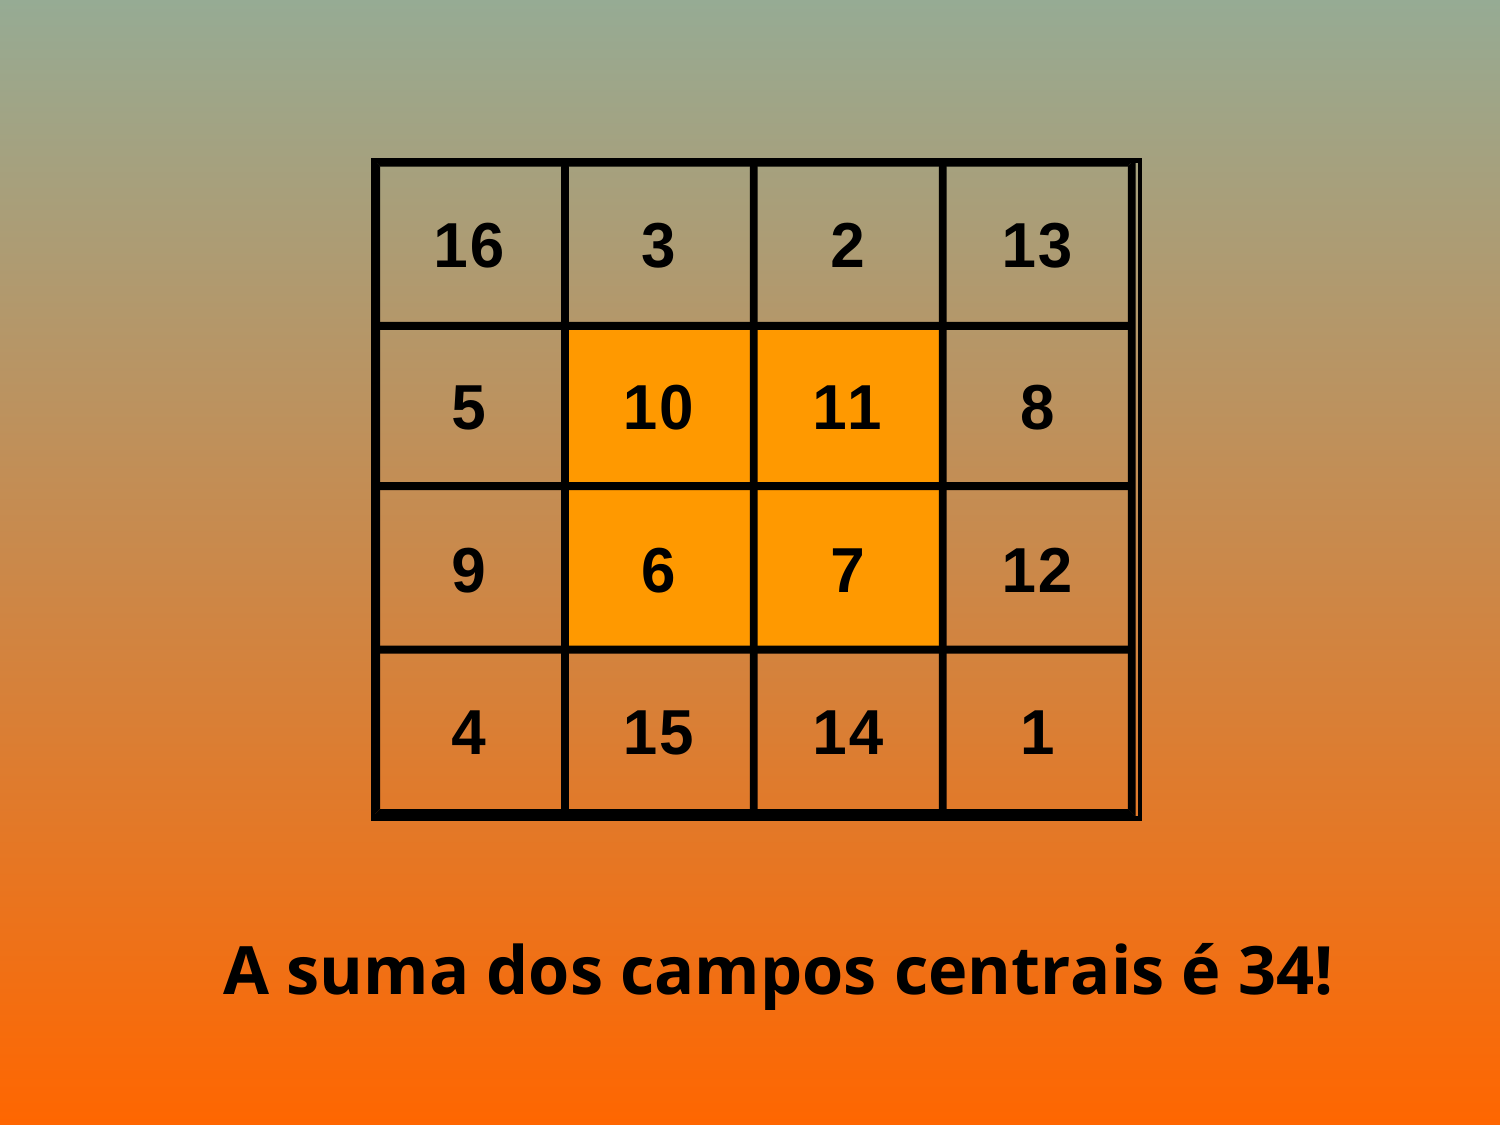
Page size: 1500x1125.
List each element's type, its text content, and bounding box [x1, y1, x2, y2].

chart [375, 162, 1138, 817]
text_box A suma dos campos centrais é 34! [208, 920, 1350, 1016]
